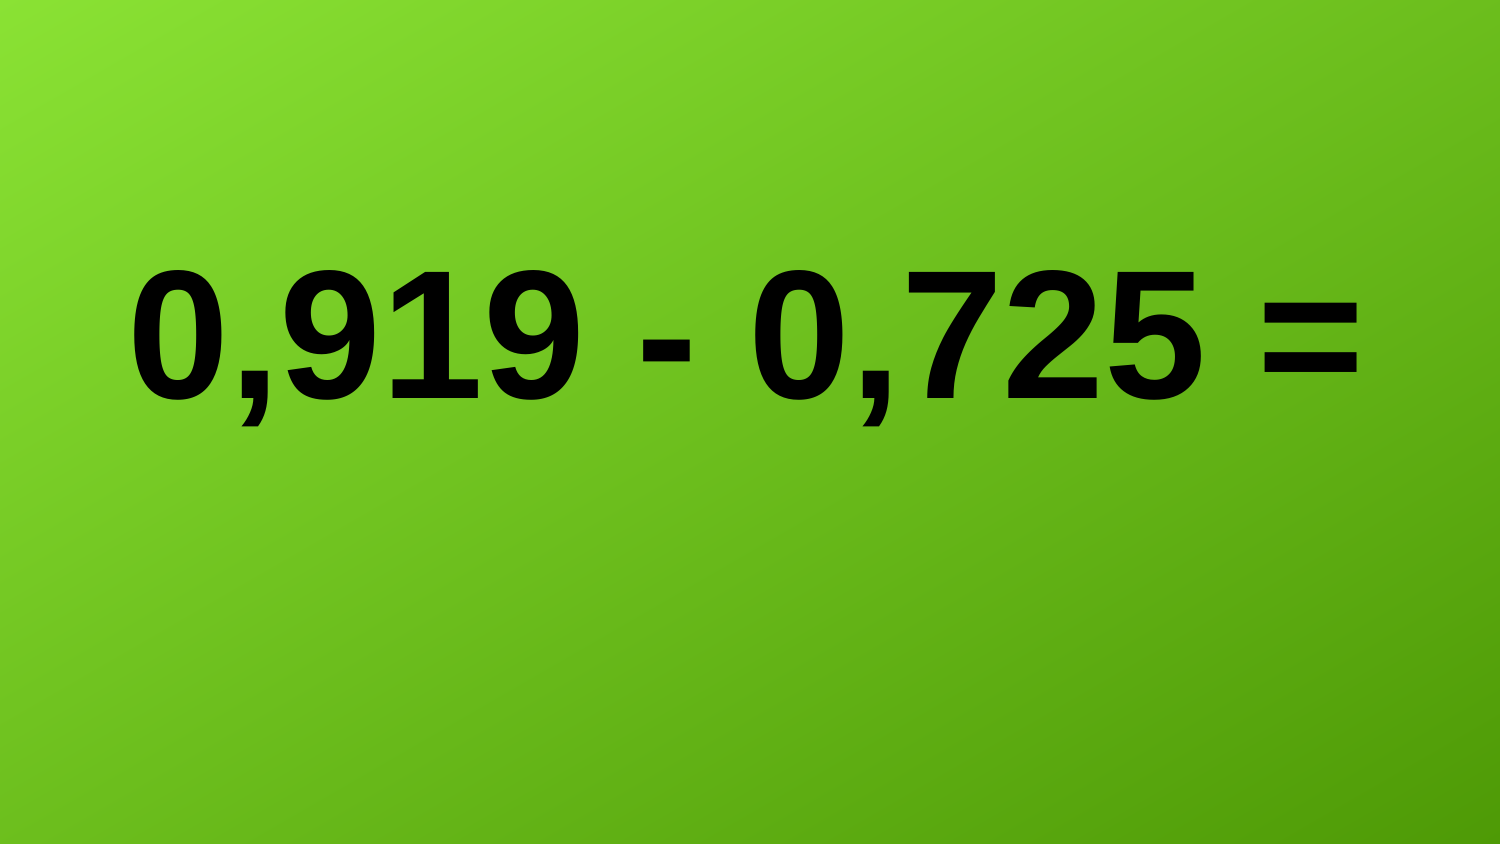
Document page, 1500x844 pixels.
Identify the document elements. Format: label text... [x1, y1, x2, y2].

text_box 0,919 - 0,725 = [112, 259, 1388, 450]
